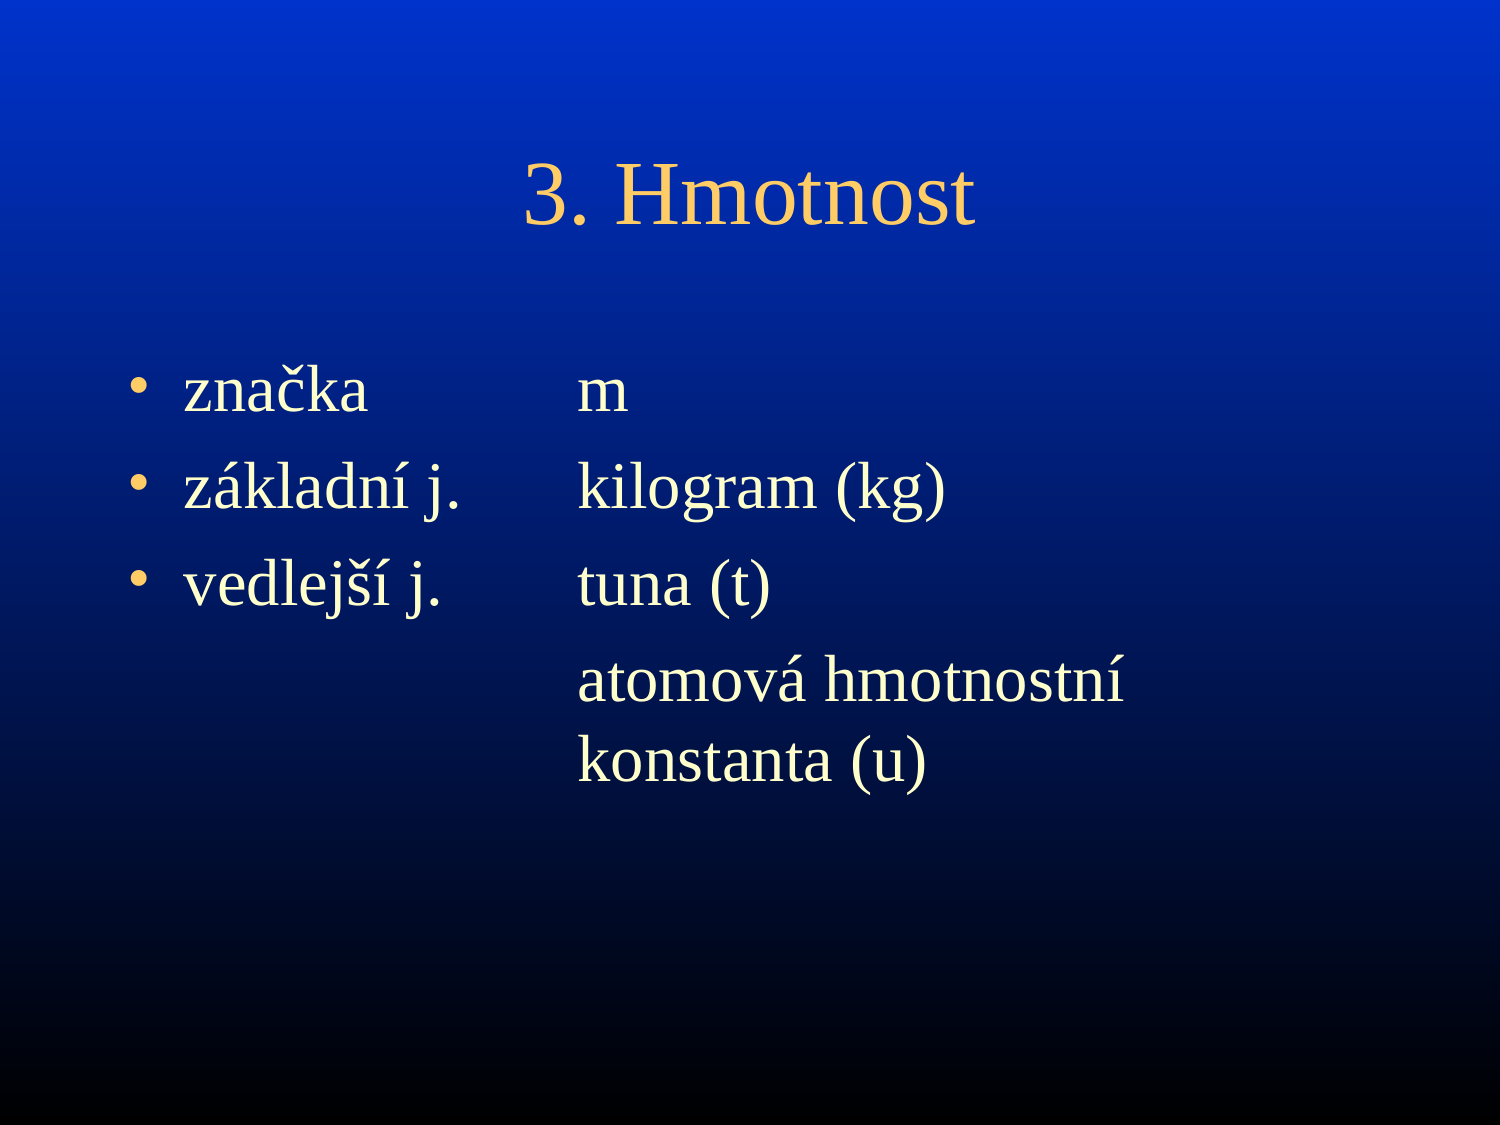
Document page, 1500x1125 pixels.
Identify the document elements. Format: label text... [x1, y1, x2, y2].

title 3. Hmotnost [112, 37, 1388, 250]
list značka m základní j. kilogram (kg) vedlejší j. tuna (t) atomová hmotnostní konstanta (u) [112, 337, 1388, 1013]
